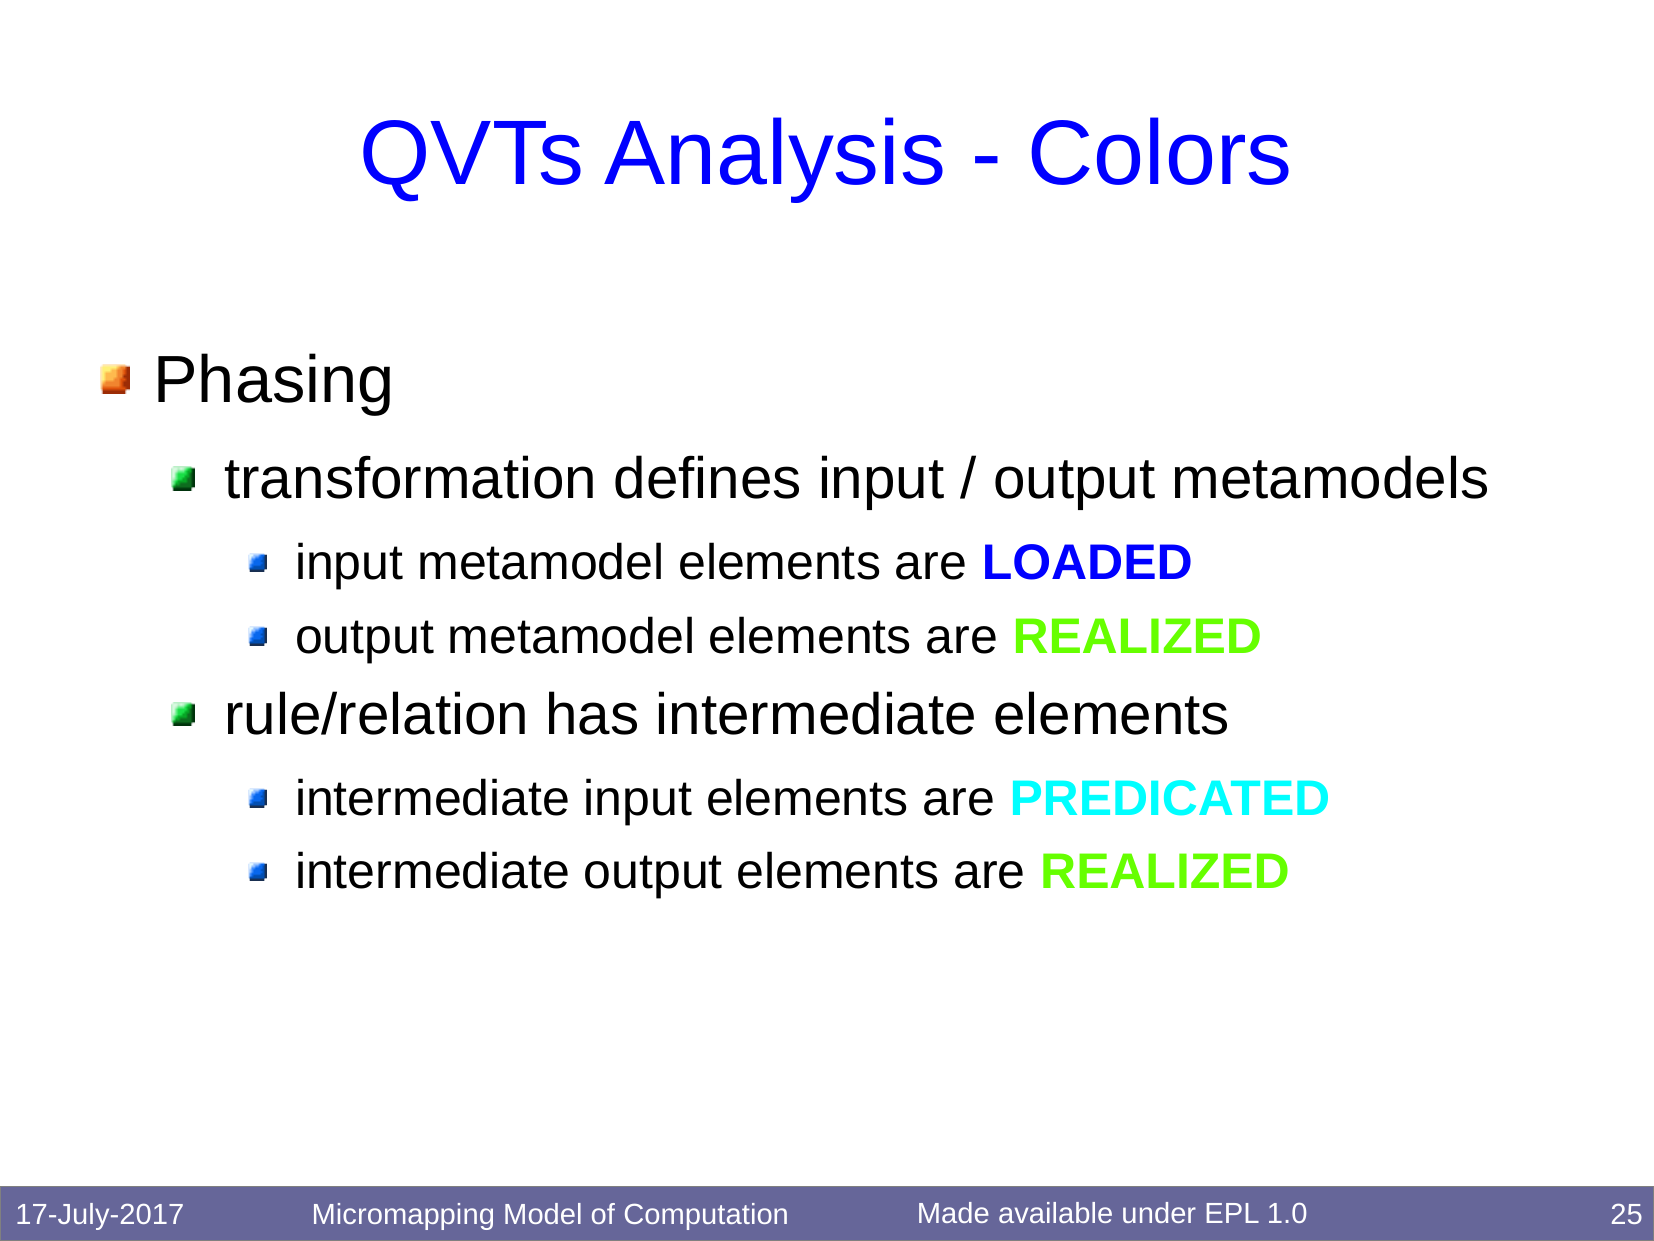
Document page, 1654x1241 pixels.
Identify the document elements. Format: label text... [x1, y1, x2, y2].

list Phasing transformation defines input / output metamodels input metamodel elements are LOADED output metamodel elements are REALIZED rule/relation has intermediate elements intermediate input elements are PREDICATED intermediate output elements are REALIZED [82, 237, 1571, 1056]
title QVTs Analysis - Colors [82, 49, 1571, 237]
